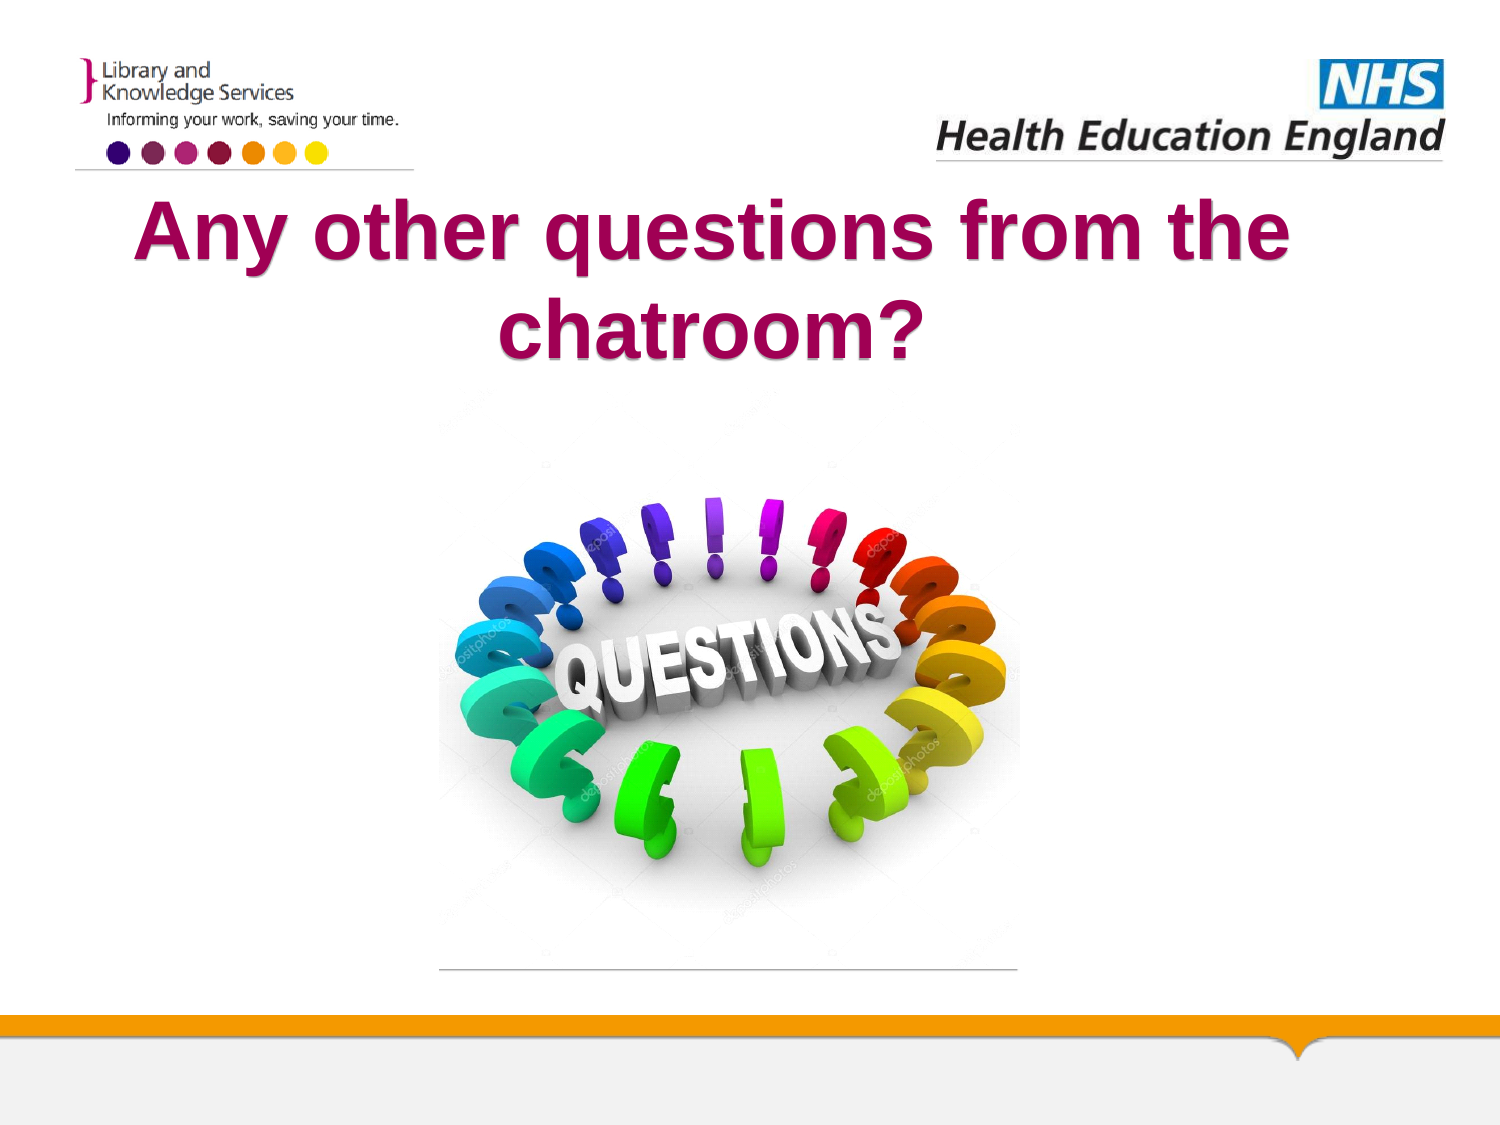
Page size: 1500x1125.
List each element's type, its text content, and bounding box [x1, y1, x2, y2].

picture [439, 388, 1021, 970]
picture [75, 54, 416, 169]
title Any other questions from the chatroom? [75, 168, 1351, 280]
